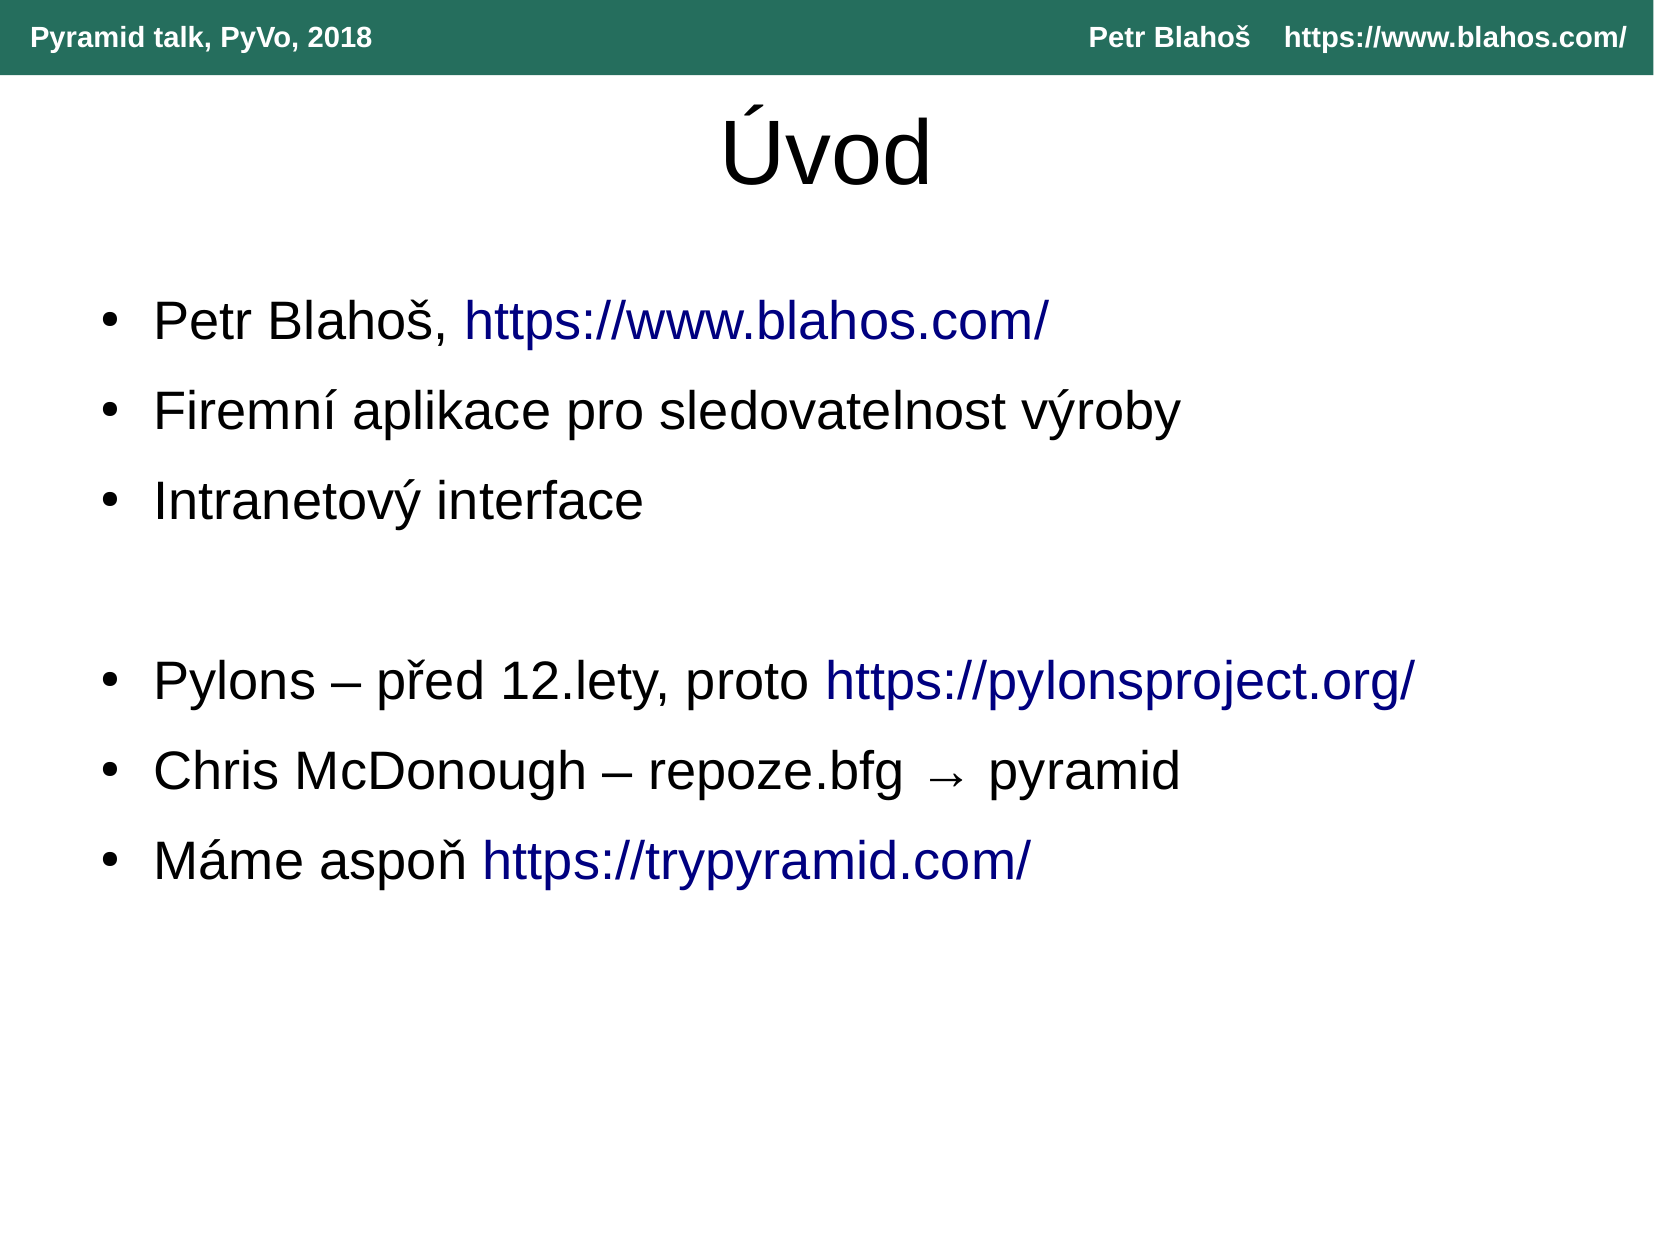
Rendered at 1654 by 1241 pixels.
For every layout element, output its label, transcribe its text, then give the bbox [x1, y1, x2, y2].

list Petr Blahoš, https://www.blahos.com/ Firemní aplikace pro sledovatelnost výroby Intranetový interface Pylons – před 12.lety, proto https://pylonsproject.org/ Chris McDonough – repoze.bfg → pyramid Máme aspoň https://trypyramid.com/ [82, 290, 1571, 1010]
title Úvod [82, 49, 1571, 257]
